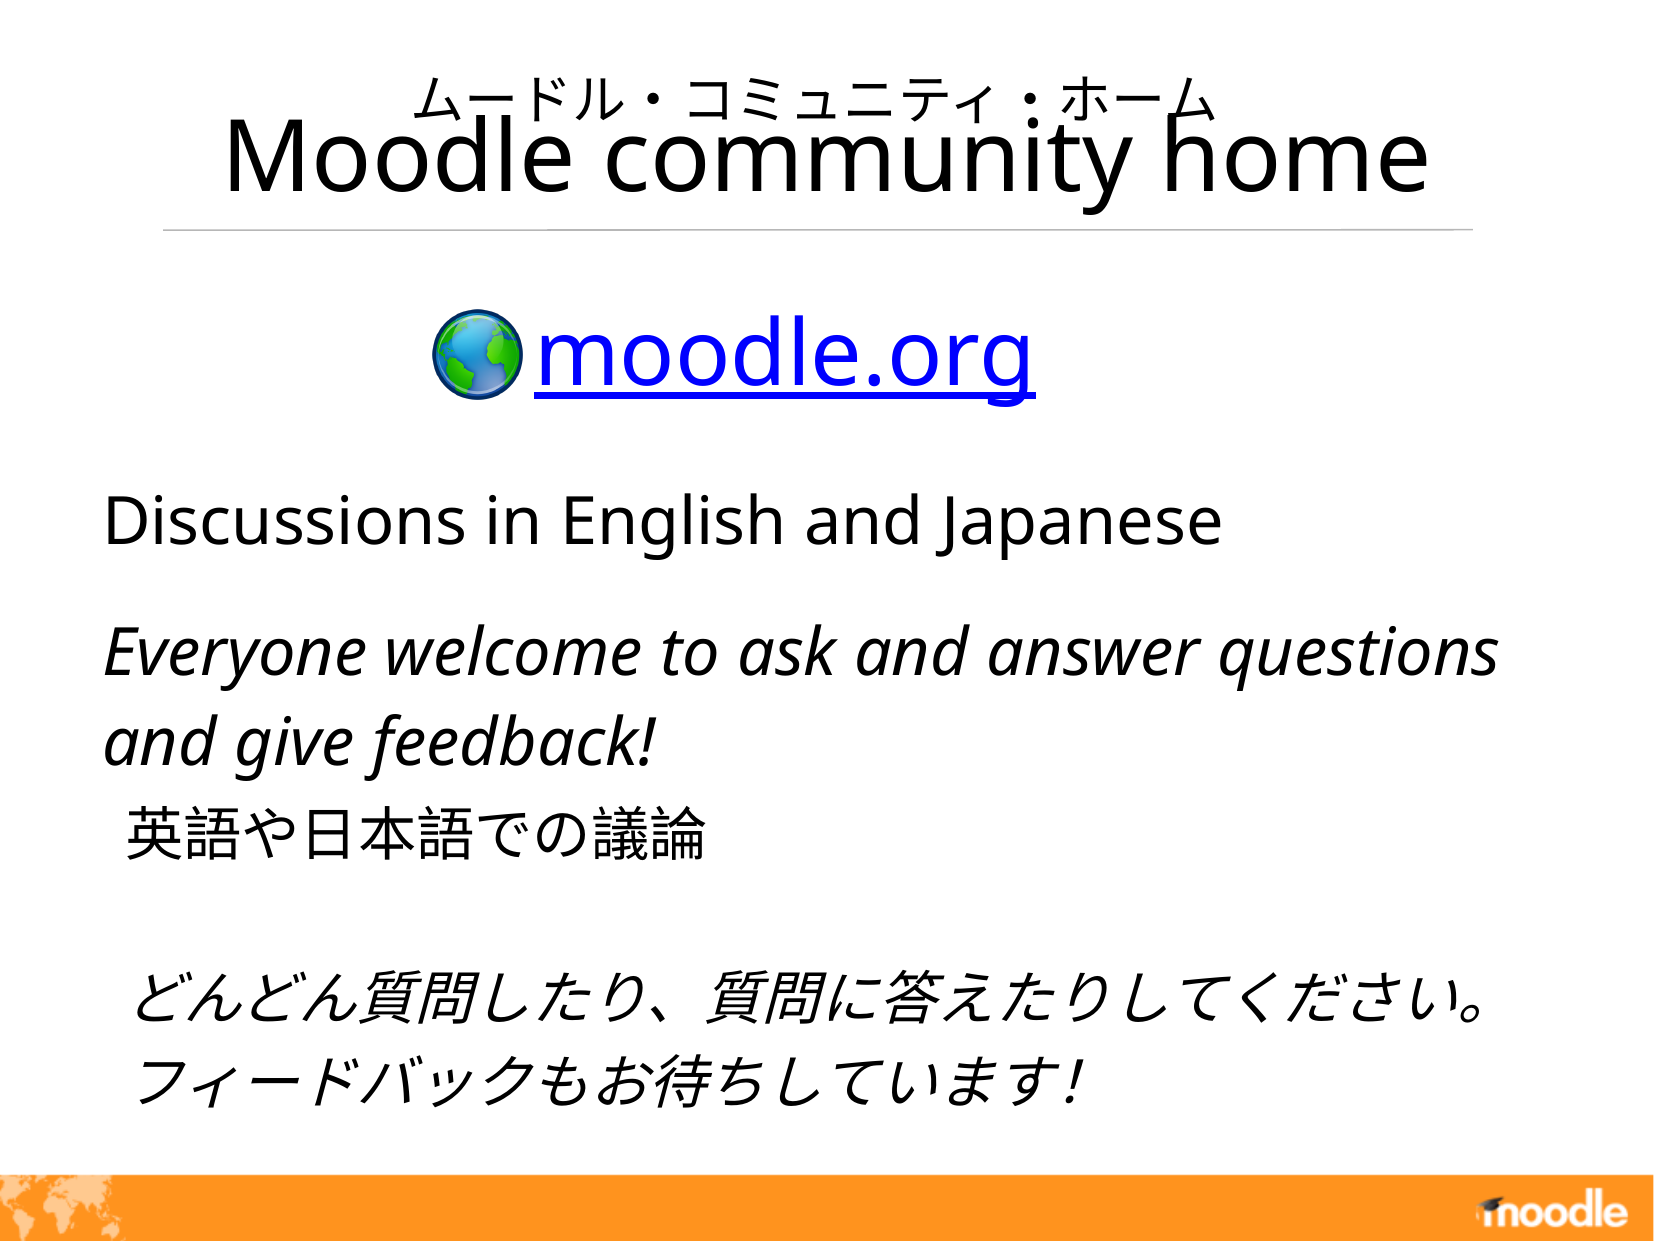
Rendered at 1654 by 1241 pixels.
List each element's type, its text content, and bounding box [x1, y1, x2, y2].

title Moodle community home [82, 49, 1571, 257]
picture [0, 1172, 1654, 1241]
picture [432, 309, 523, 400]
text_box moodle.org [493, 280, 1042, 401]
text_box ムードル・コミュニティ・ホーム [360, 49, 1306, 125]
text_box Discussions in English and Japanese Everyone welcome to ask and answer questions and give feedback! [51, 465, 1550, 781]
text_box 英語や日本語での議論 どんどん質問したり、質問に答えたりしてください。フィードバックもお待ちしています！ [75, 780, 1561, 1126]
